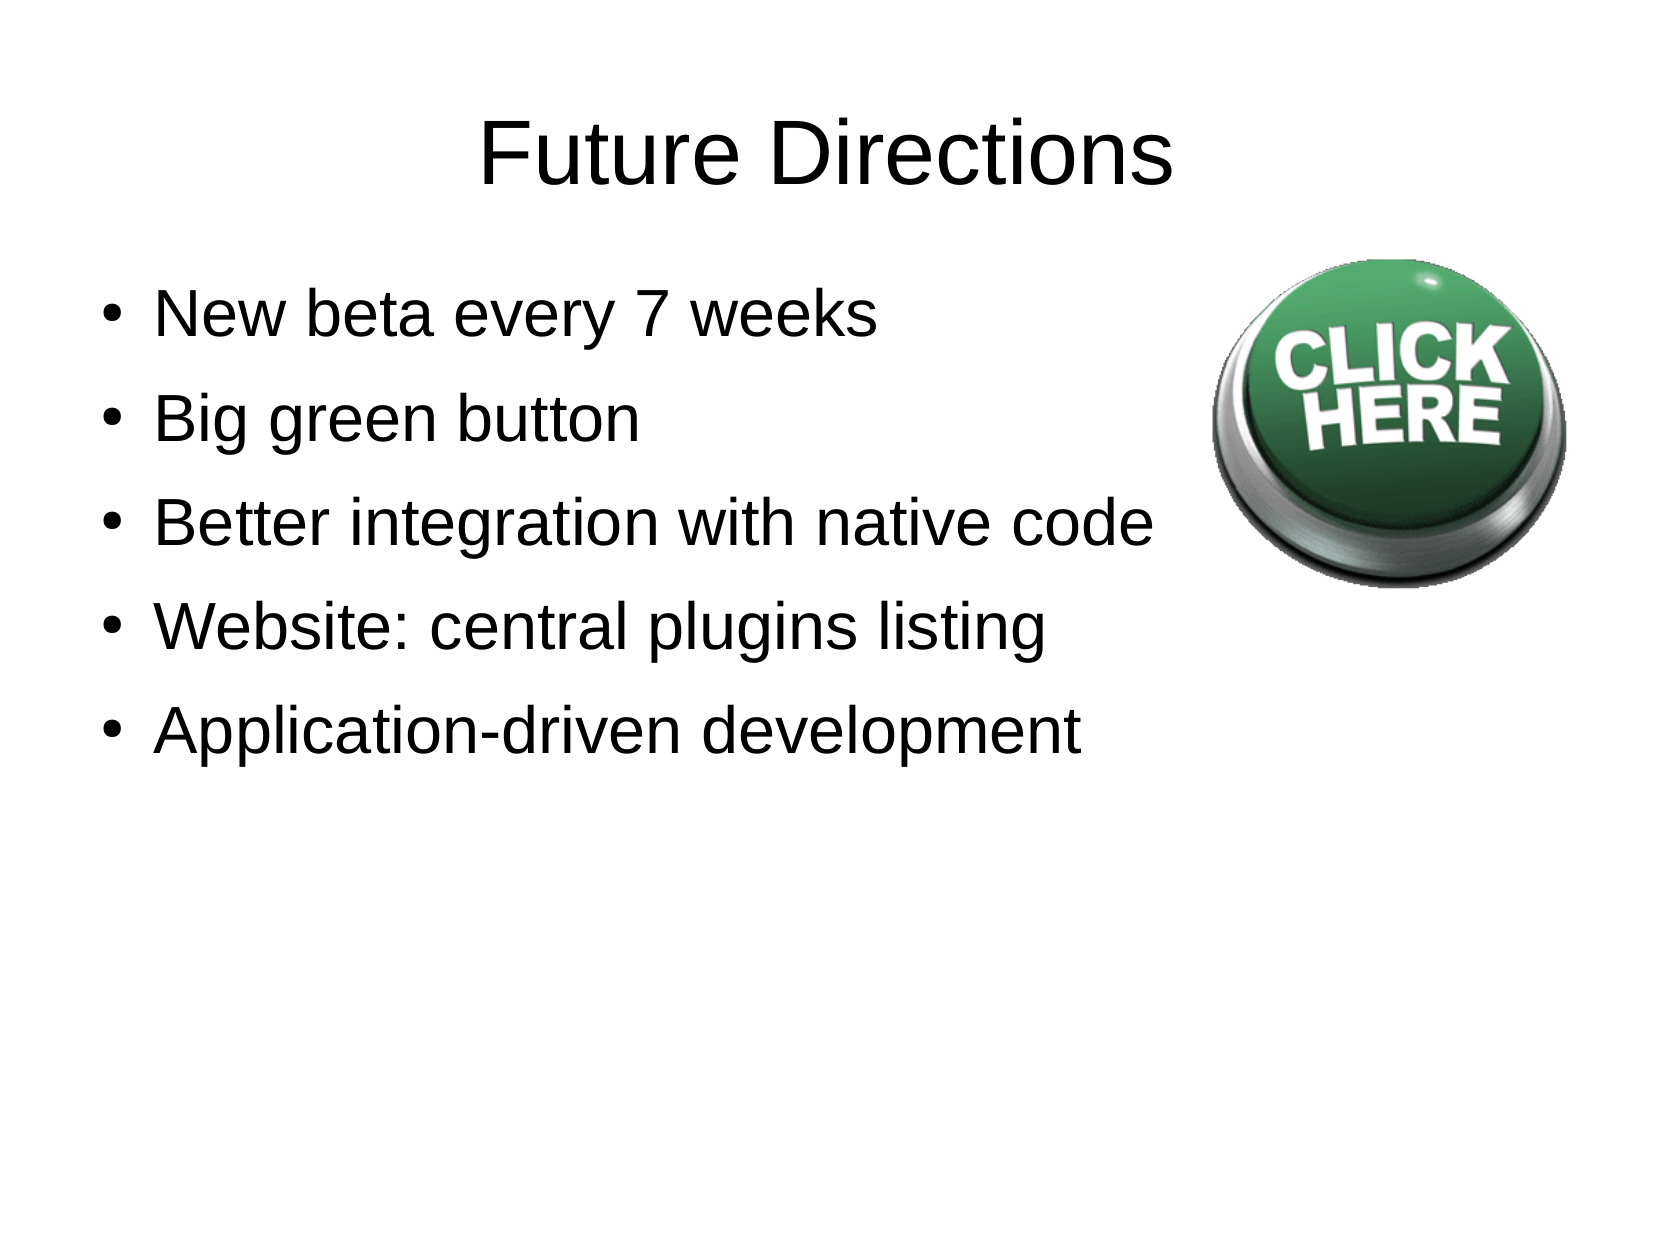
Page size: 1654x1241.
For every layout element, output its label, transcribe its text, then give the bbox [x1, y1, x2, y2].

list New beta every 7 weeks Big green button Better integration with native code Website: central plugins listing Application-driven development [82, 276, 1571, 1096]
title Future Directions [82, 49, 1571, 257]
picture [1200, 240, 1582, 597]
